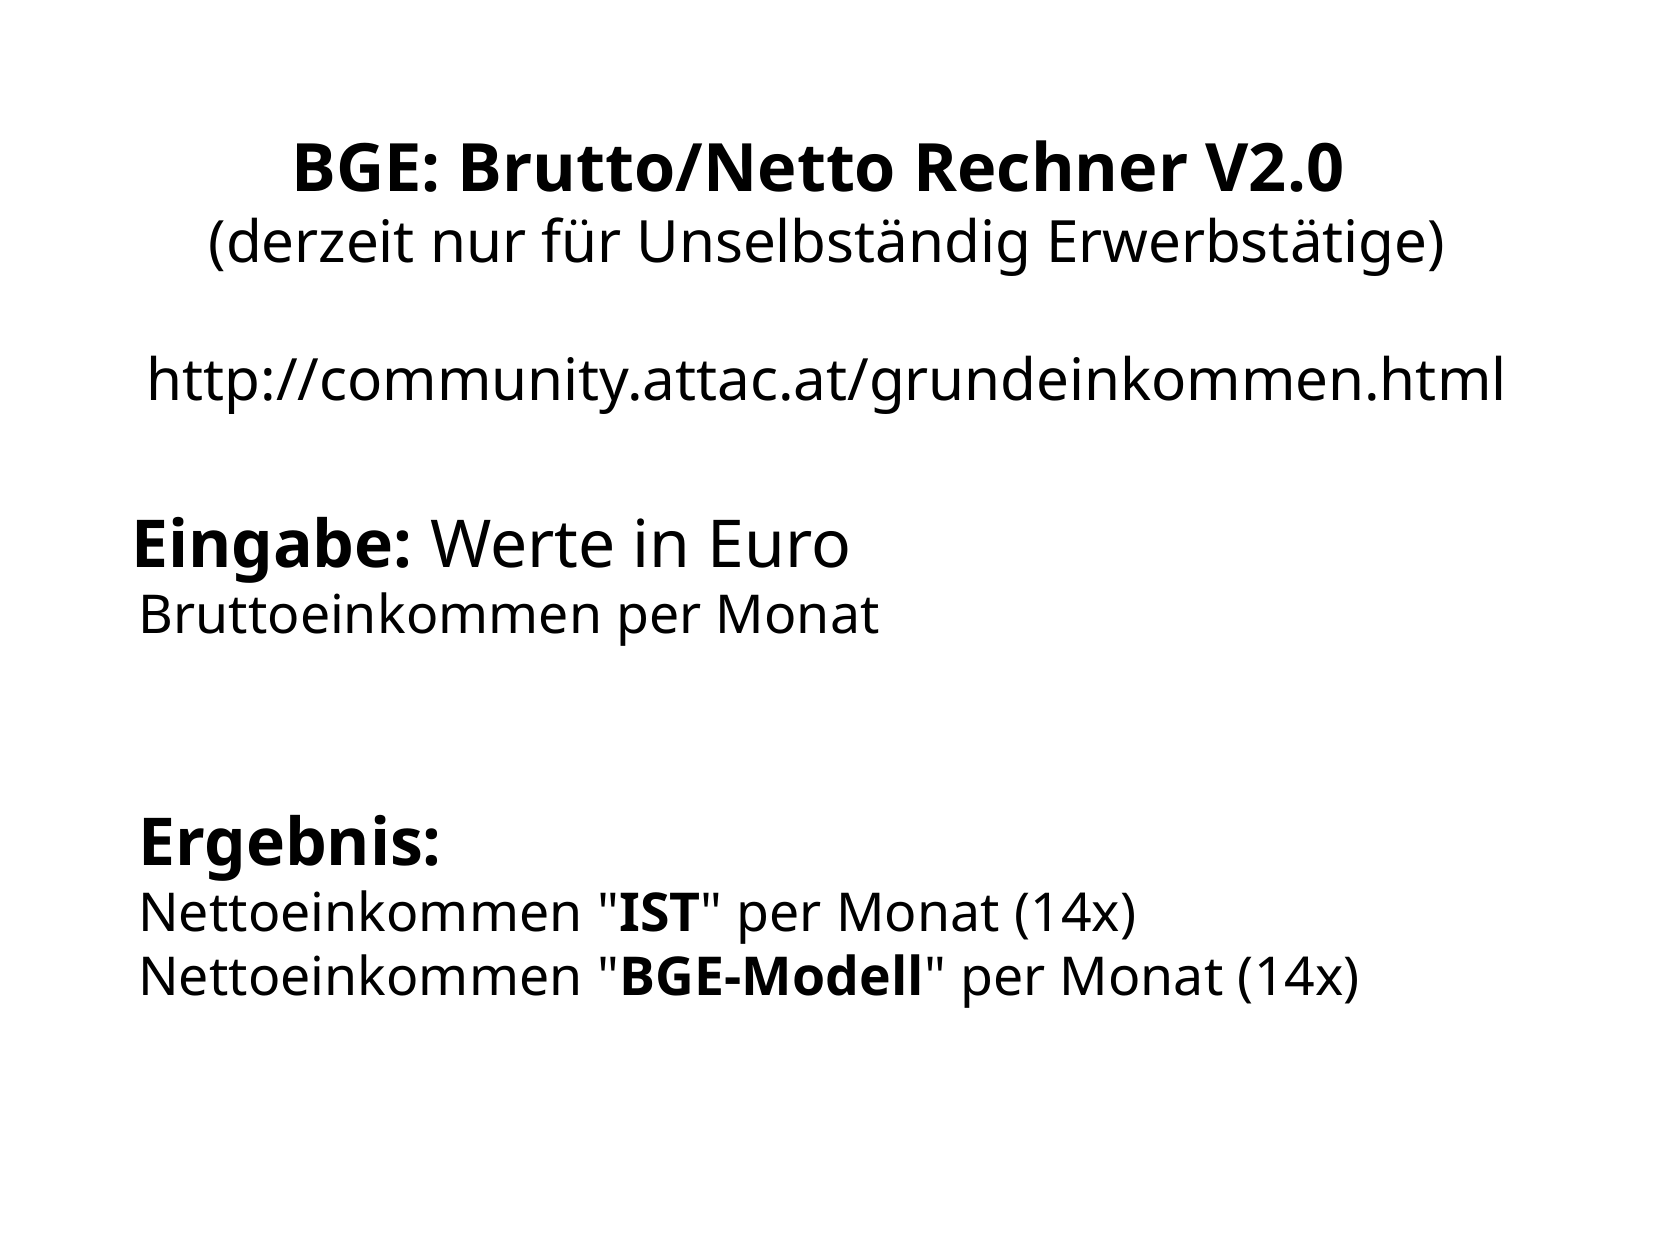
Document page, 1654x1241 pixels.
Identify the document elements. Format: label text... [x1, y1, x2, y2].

list Eingabe: Werte in Euro Bruttoeinkommen per Monat Ergebnis: Nettoeinkommen "IST" per Monat (14x) Nettoeinkommen "BGE-Modell" per Monat (14x) [82, 290, 1571, 1010]
title BGE: Brutto/Netto Rechner V2.0 (derzeit nur für Unselbständig Erwerbstätige) http://community.attac.at/grundeinkommen.html [82, 0, 1571, 290]
